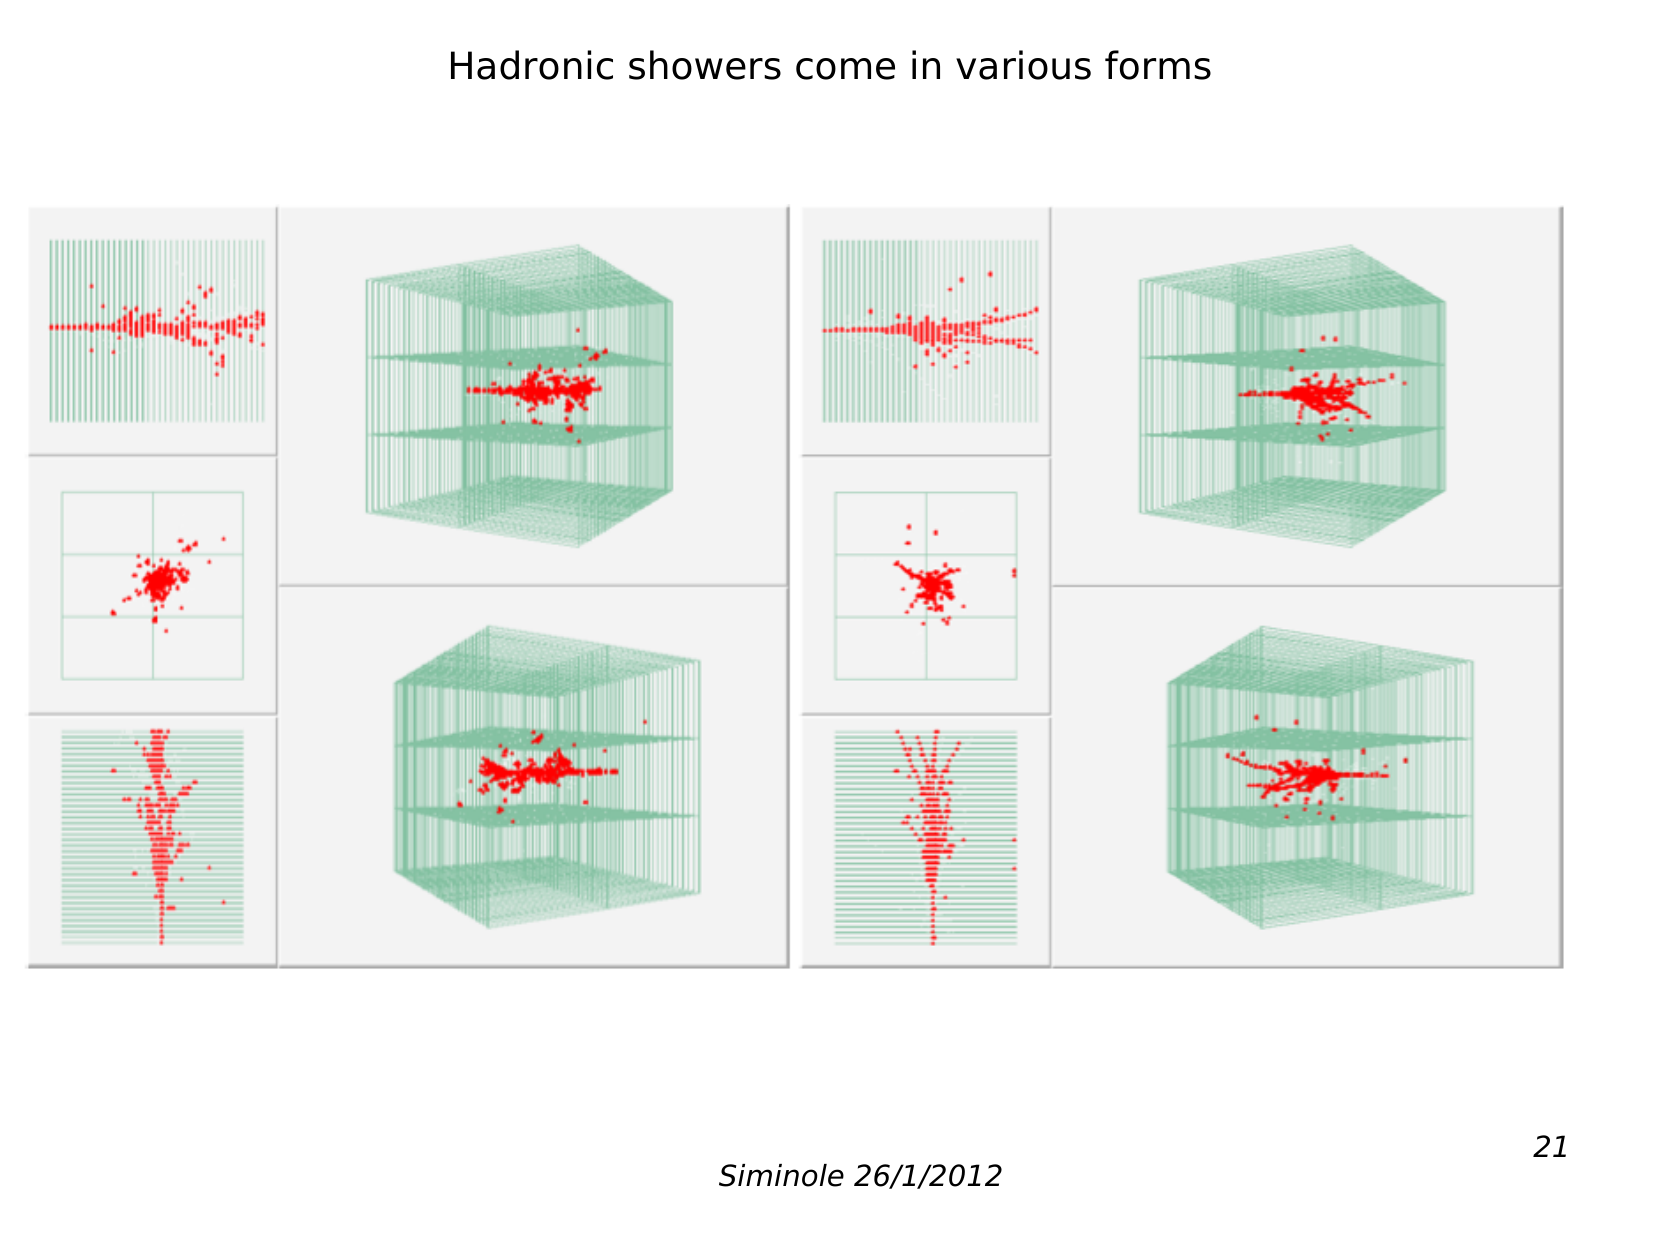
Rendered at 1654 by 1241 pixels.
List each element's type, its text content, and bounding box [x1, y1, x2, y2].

text_box Hadronic showers come in various forms [432, 37, 1238, 96]
picture [20, 204, 1571, 976]
